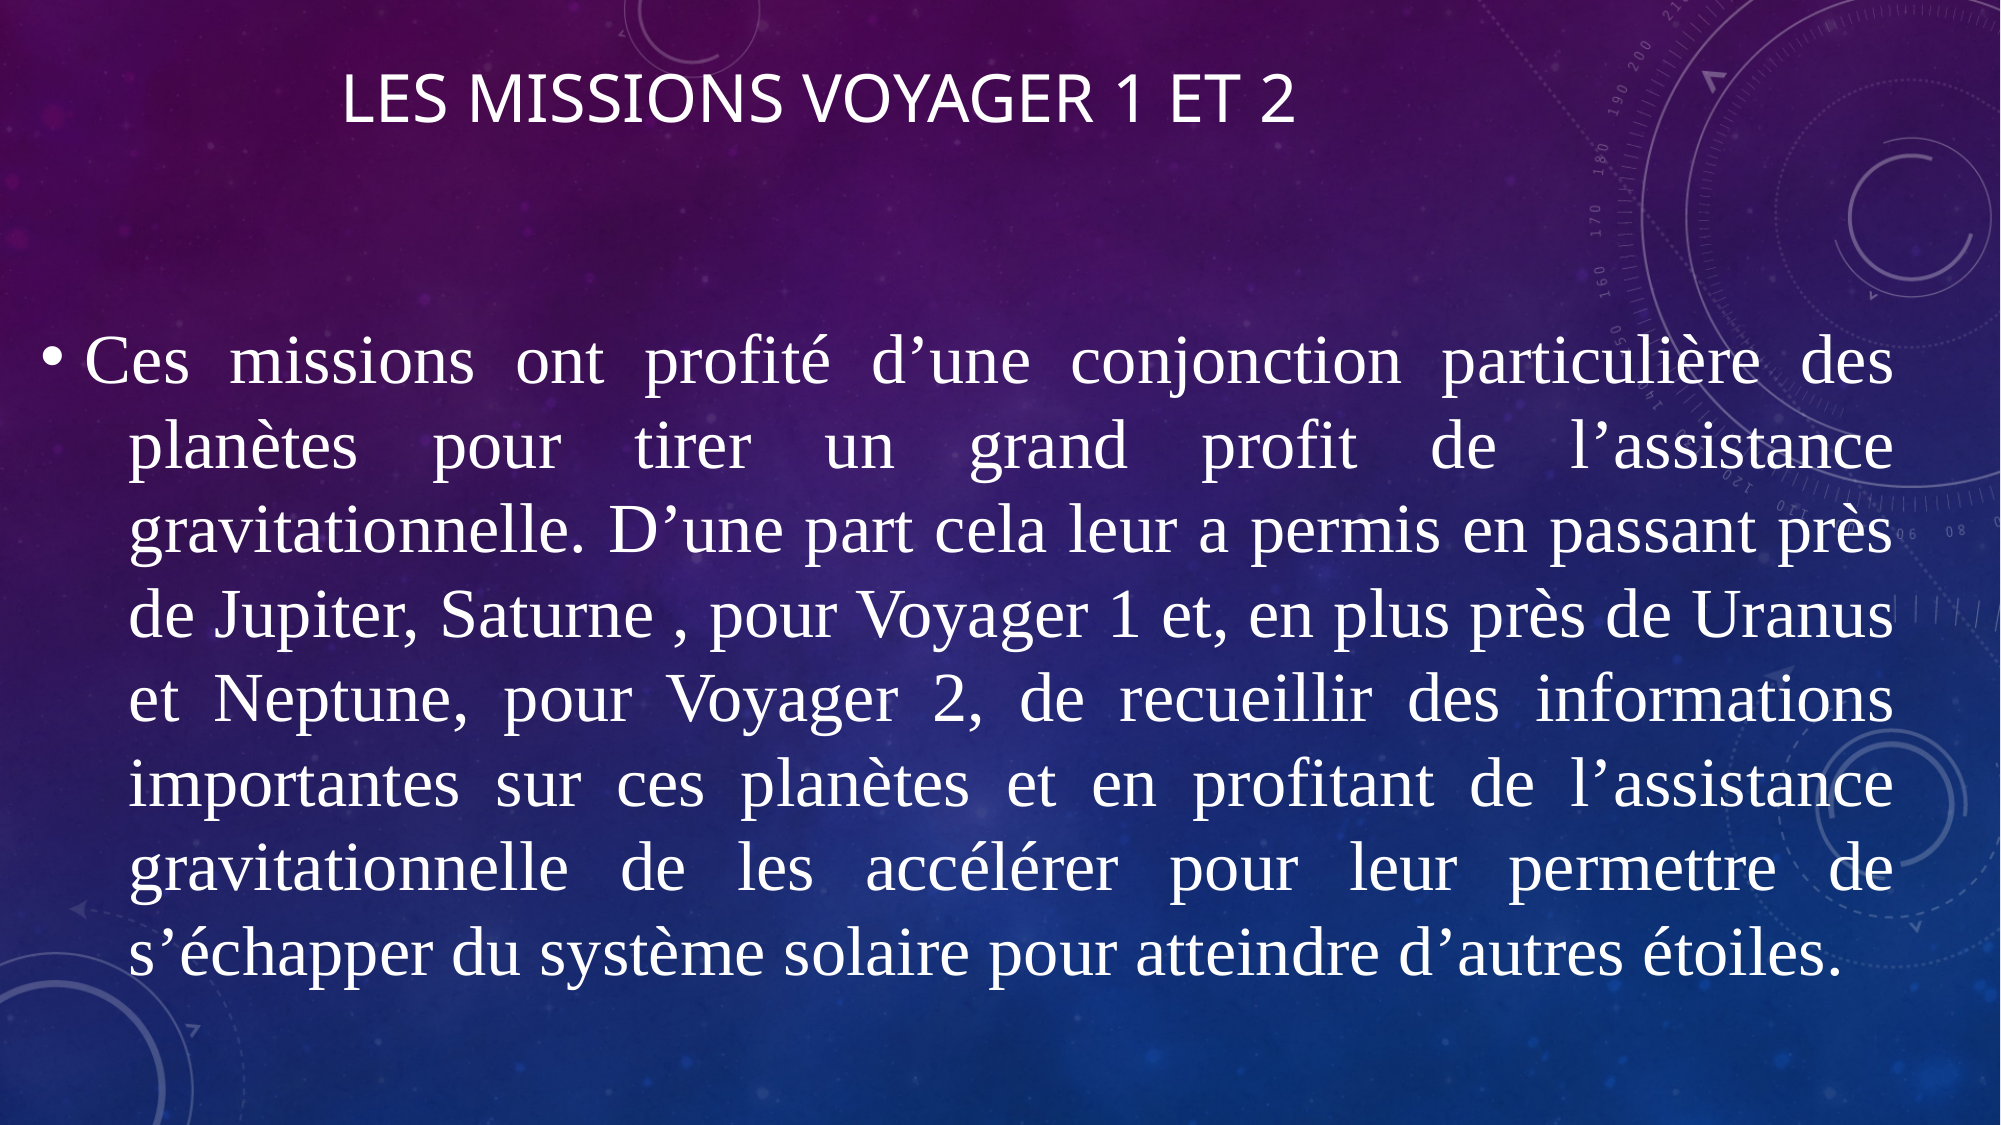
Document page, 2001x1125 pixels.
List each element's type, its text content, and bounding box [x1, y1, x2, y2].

list Ces missions ont profité d’une conjonction particulière des planètes pour tirer un grand profit de l’assistance gravitationnelle. D’une part cela leur a permis en passant près de Jupiter, Saturne , pour Voyager 1 et, en plus près de Uranus et Neptune, pour Voyager 2, de recueillir des informations importantes sur ces planètes et en profitant de l’assistance gravitationnelle de les accélérer pour leur permettre de s’échapper du système solaire pour atteindre d’autres étoiles. [25, 264, 1913, 1038]
title Les missions Voyager 1 et 2 [325, 15, 1392, 176]
